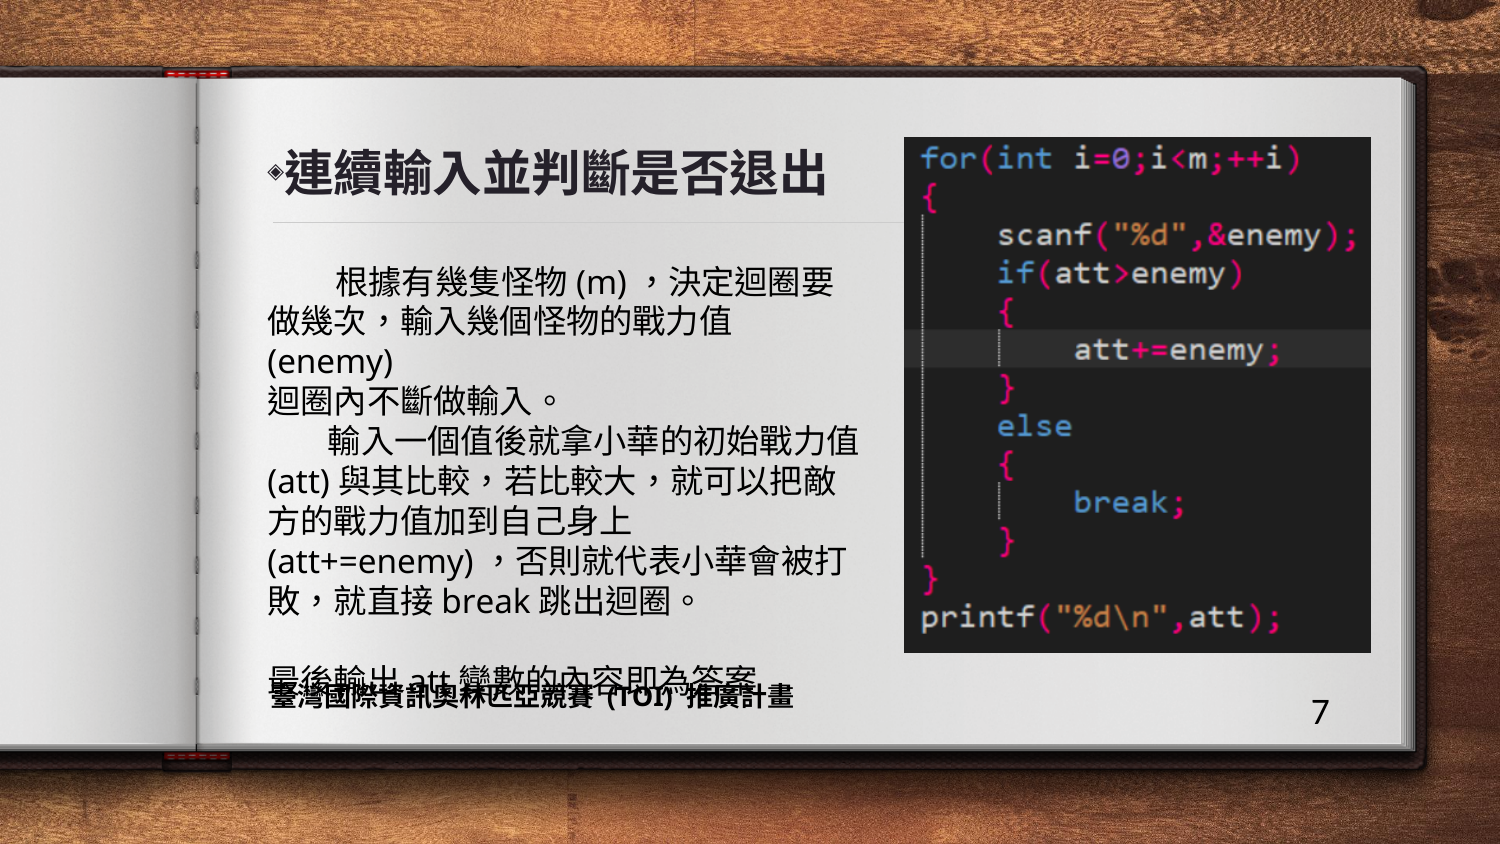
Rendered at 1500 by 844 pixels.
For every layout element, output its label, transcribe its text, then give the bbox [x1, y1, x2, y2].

text_box [1295, 672, 1386, 737]
text_box 根據有幾隻怪物(m)，決定迴圈要做幾次，輸入幾個怪物的戰力值(enemy) 迴圈內不斷做輸入。 輸入一個值後就拿小華的初始戰力值(att)與其比較，若比較大，就可以把敵方的戰力值加到自己身上(att+=enemy)，否則就代表小華會被打敗，就直接break跳出迴圈。 最後輸出att變數的內容即為答案 [252, 253, 877, 673]
picture [904, 137, 1371, 653]
list 連續輸入並判斷是否退出 [252, 126, 1194, 216]
